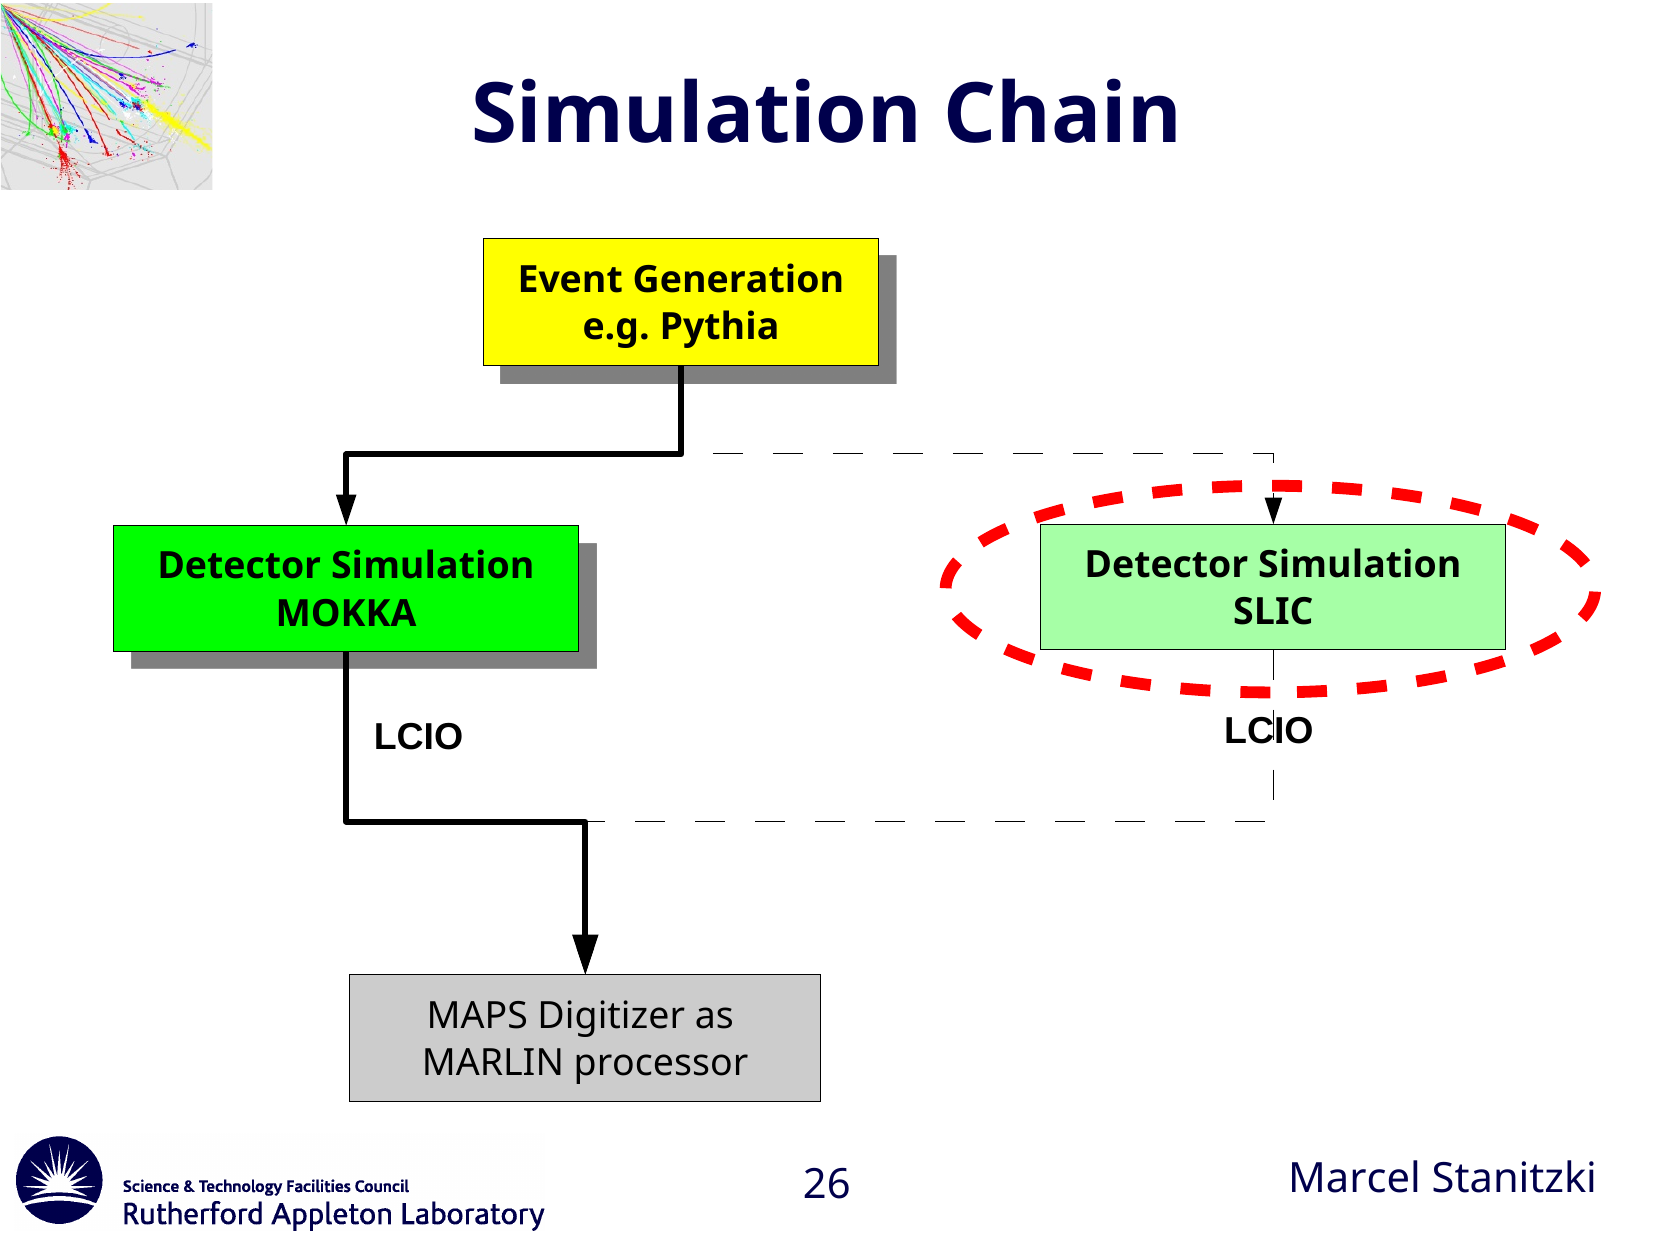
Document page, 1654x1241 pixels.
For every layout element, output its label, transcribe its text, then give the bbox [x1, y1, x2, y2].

text_box Detector Simulation MOKKA [113, 525, 579, 652]
picture [0, 3, 213, 190]
picture [14, 1133, 545, 1231]
title Simulation Chain [203, 5, 1451, 213]
text_box LCIO [358, 710, 479, 768]
text_box MAPS Digitizer as MARLIN processor [349, 974, 821, 1102]
text_box Detector Simulation SLIC [1040, 524, 1506, 650]
text_box Event Generation e.g. Pythia [483, 238, 879, 366]
text_box LCIO [1209, 705, 1329, 762]
